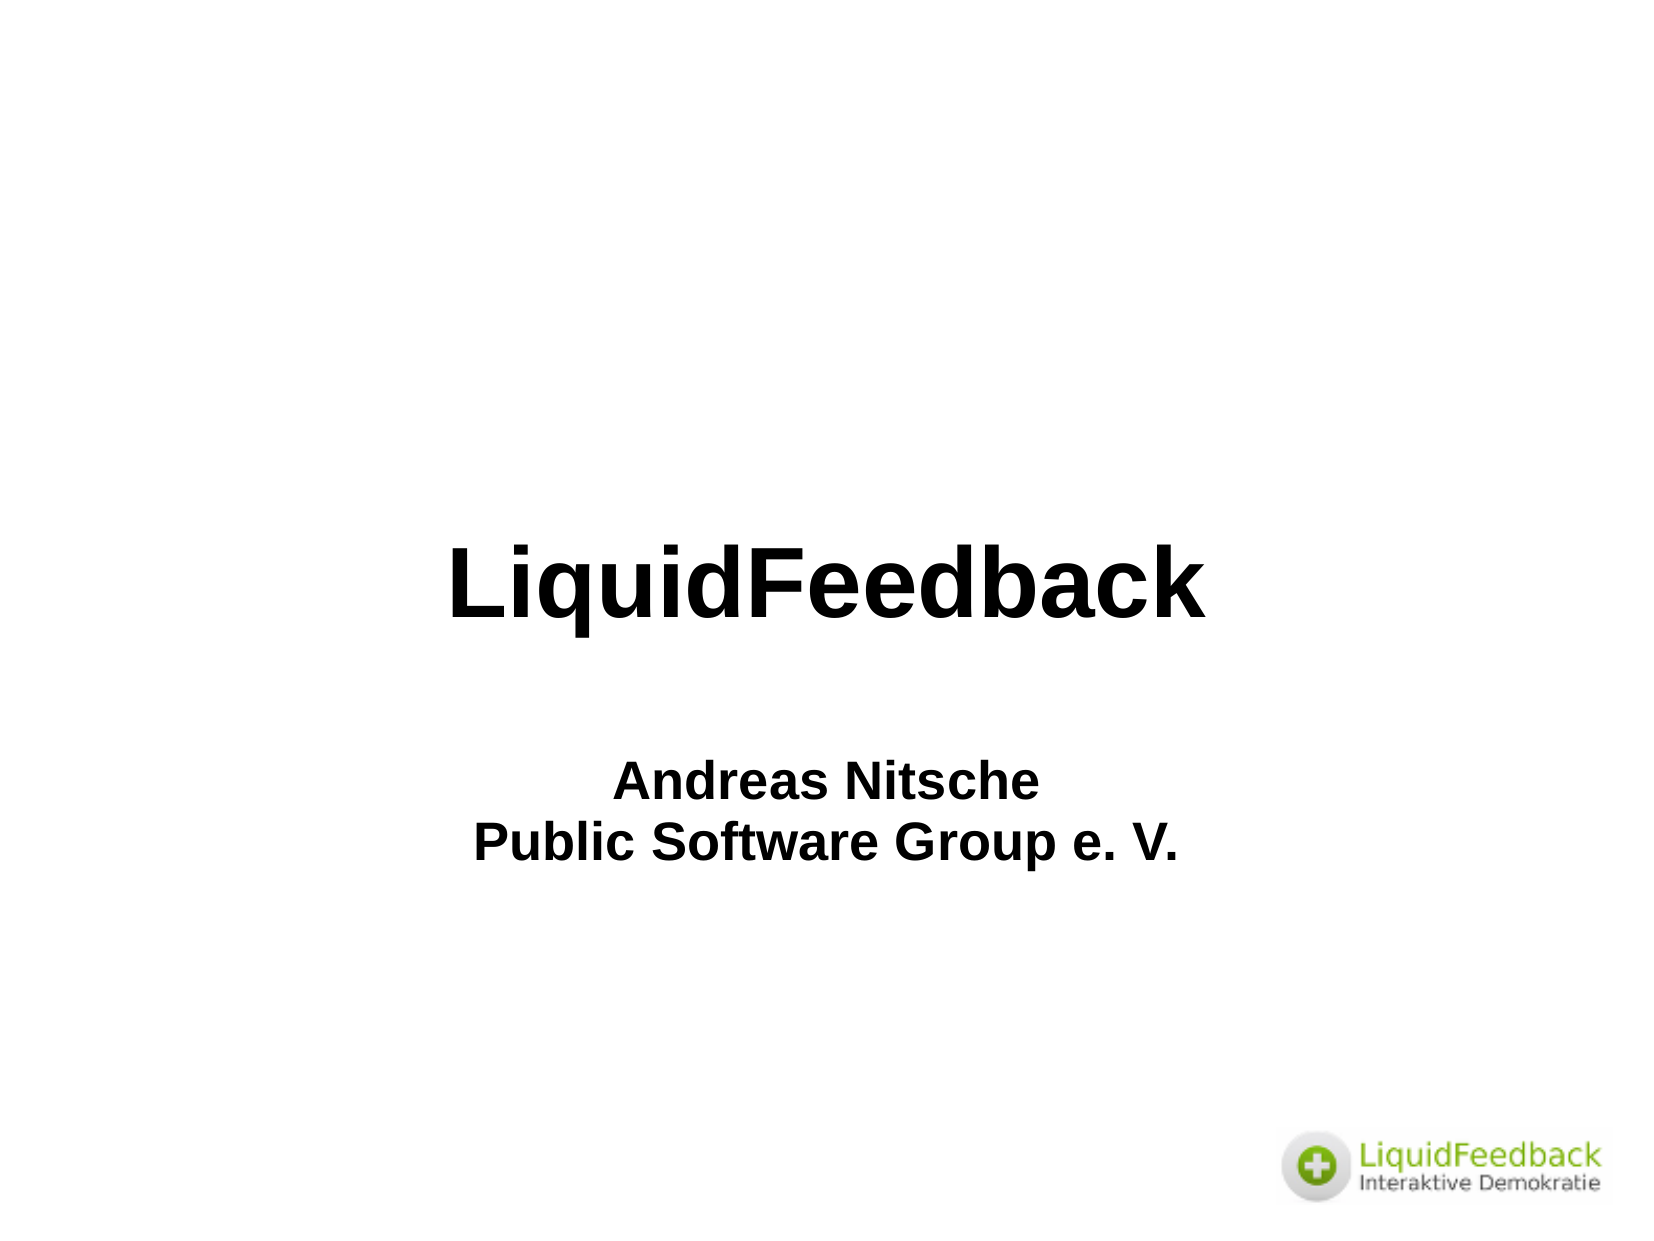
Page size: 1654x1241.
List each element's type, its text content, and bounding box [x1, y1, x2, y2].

picture [1276, 1127, 1613, 1205]
text_box LiquidFeedback Andreas Nitsche Public Software Group e. V. [82, 297, 1571, 1102]
